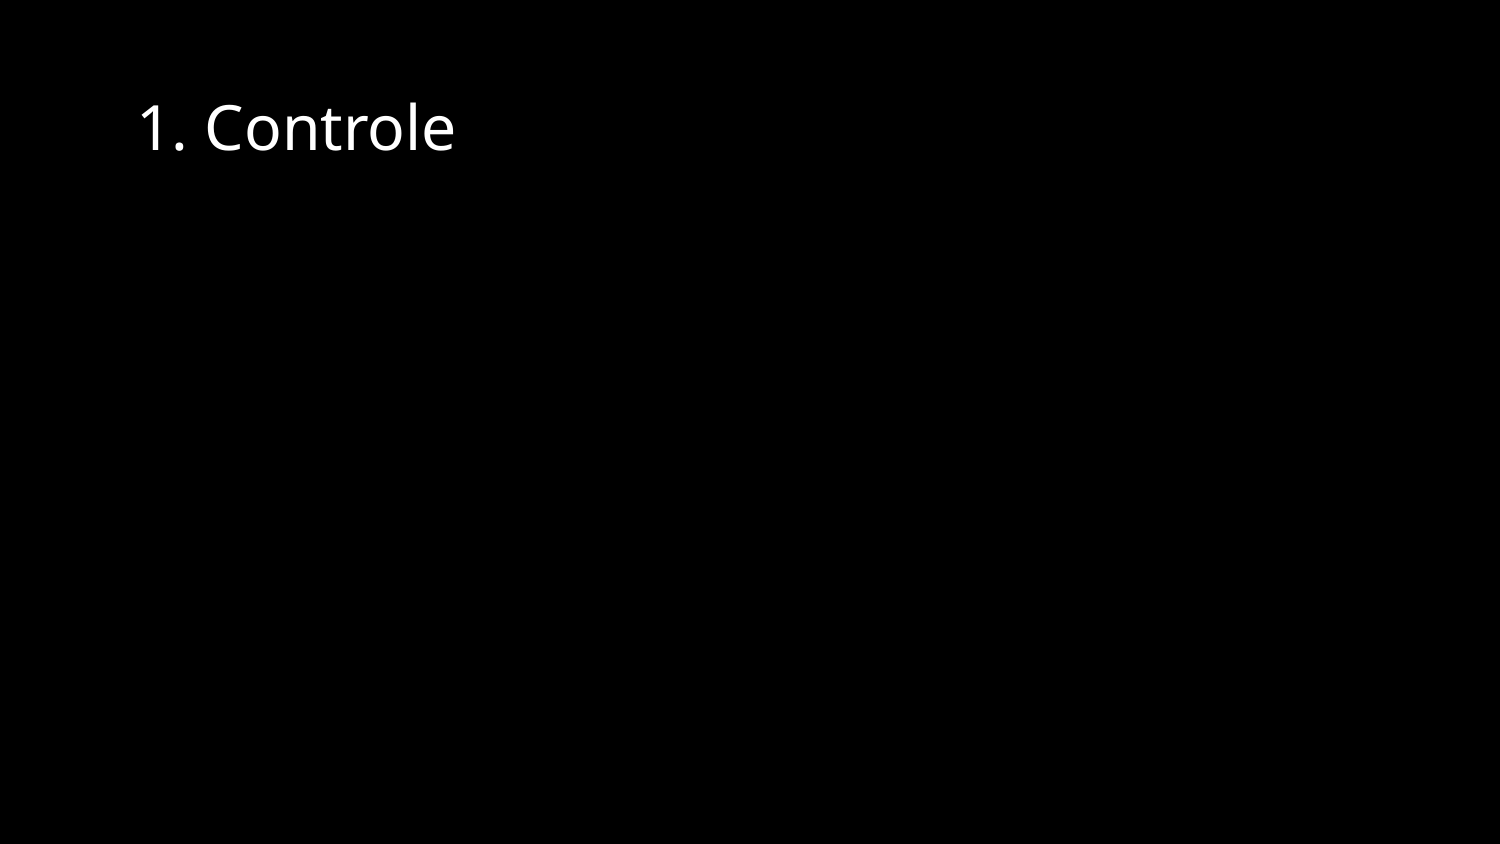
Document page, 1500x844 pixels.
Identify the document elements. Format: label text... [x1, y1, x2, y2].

title 1. Controle [121, 72, 1347, 167]
